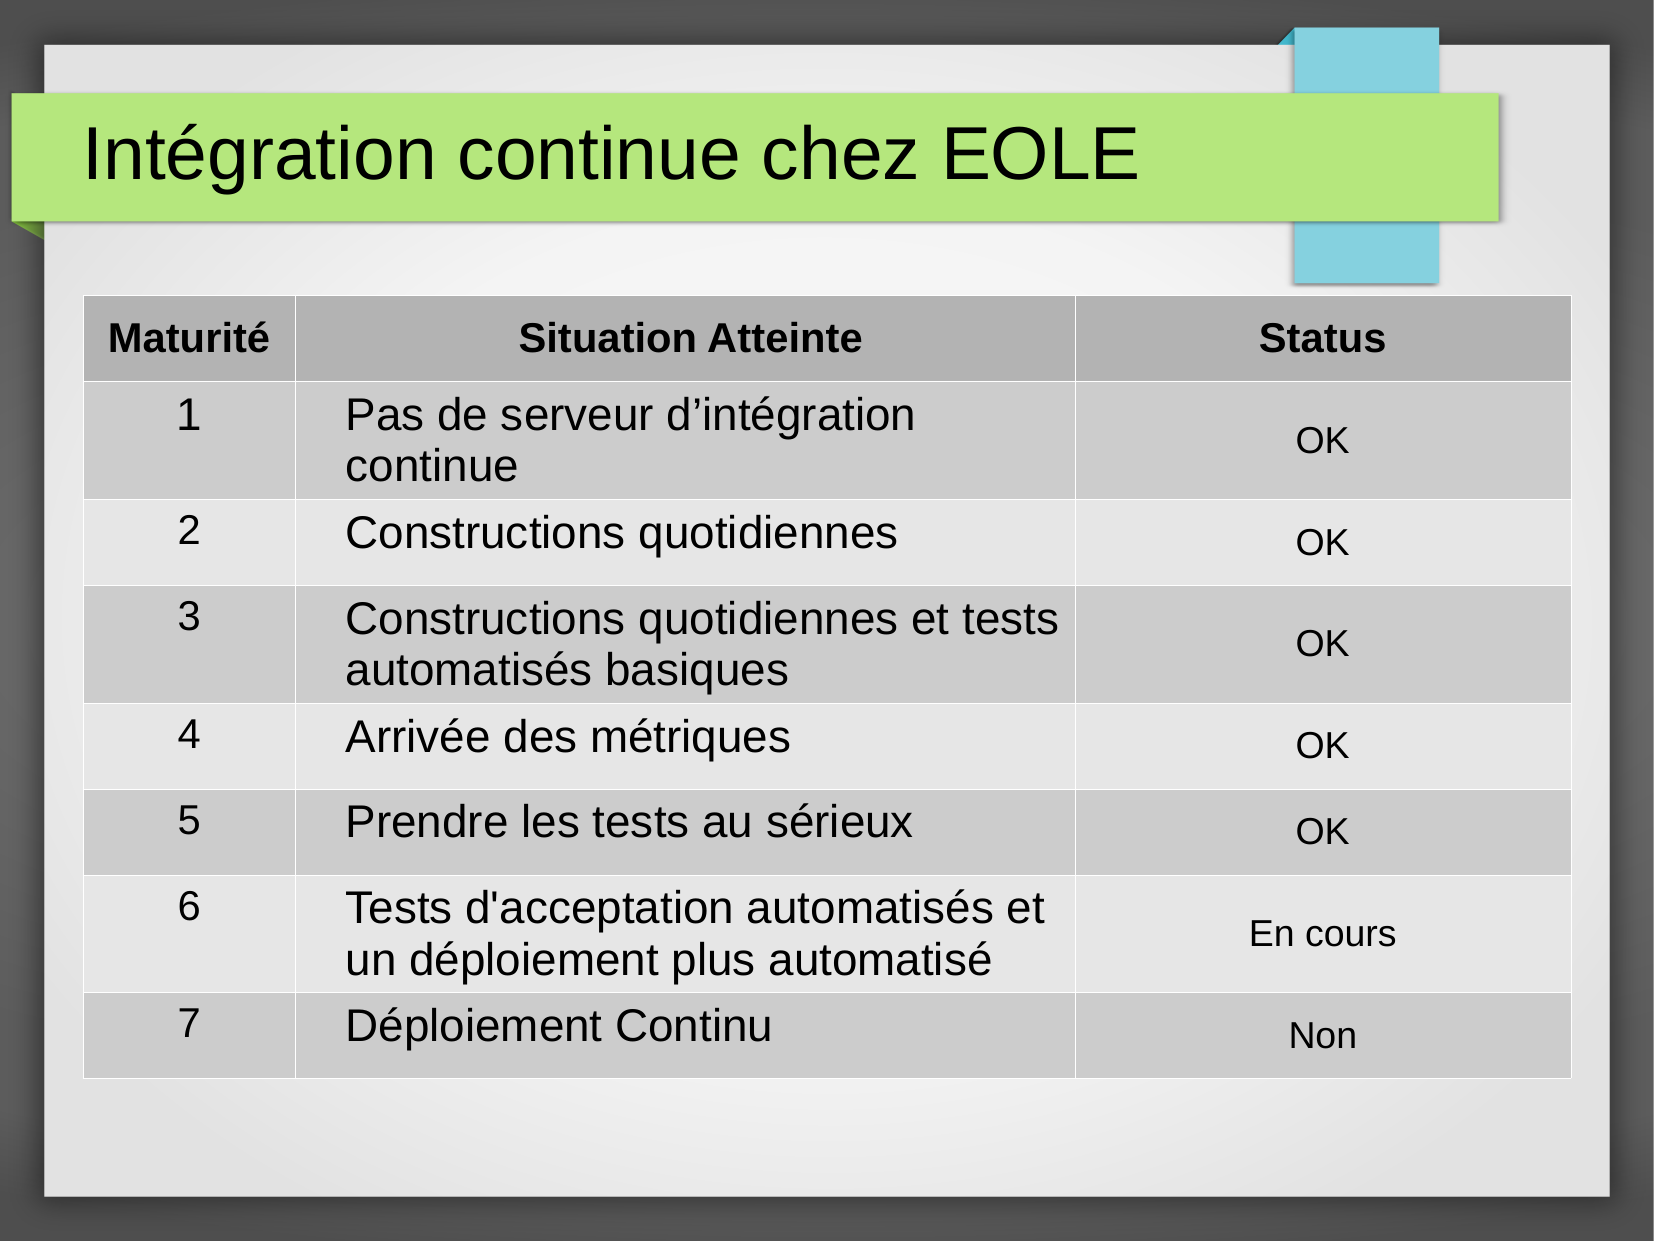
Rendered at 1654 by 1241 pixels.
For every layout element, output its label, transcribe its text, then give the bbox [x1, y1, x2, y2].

table_cell En cours [1076, 876, 1571, 992]
picture [0, 0, 1654, 1241]
table_cell OK [1076, 586, 1571, 703]
table_cell 4 [84, 704, 295, 789]
table_header Status [1076, 296, 1571, 381]
table_cell 2 [84, 500, 295, 585]
table_header Situation Atteinte [296, 296, 1075, 381]
table_cell OK [1076, 790, 1571, 875]
table_cell OK [1076, 500, 1571, 585]
table_cell 5 [84, 790, 295, 875]
table_header Maturité [84, 296, 295, 381]
table_cell 6 [84, 876, 295, 992]
table_cell Constructions quotidiennes [296, 500, 1075, 585]
title Intégration continue chez EOLE [82, 94, 1264, 213]
table_cell 3 [84, 586, 295, 703]
table_cell Constructions quotidiennes et tests automatisés basiques [296, 586, 1075, 703]
table_cell 1 [84, 382, 295, 499]
table_cell Pas de serveur d’intégration continue [296, 382, 1075, 499]
table_cell Prendre les tests au sérieux [296, 790, 1075, 875]
table_cell OK [1076, 382, 1571, 499]
table_cell OK [1076, 704, 1571, 789]
table_cell Arrivée des métriques [296, 704, 1075, 789]
table_cell Déploiement Continu [296, 993, 1075, 1078]
table_cell Non [1076, 993, 1571, 1078]
table_cell 7 [84, 993, 295, 1078]
table_cell Tests d'acceptation automatisés et un déploiement plus automatisé [296, 876, 1075, 992]
